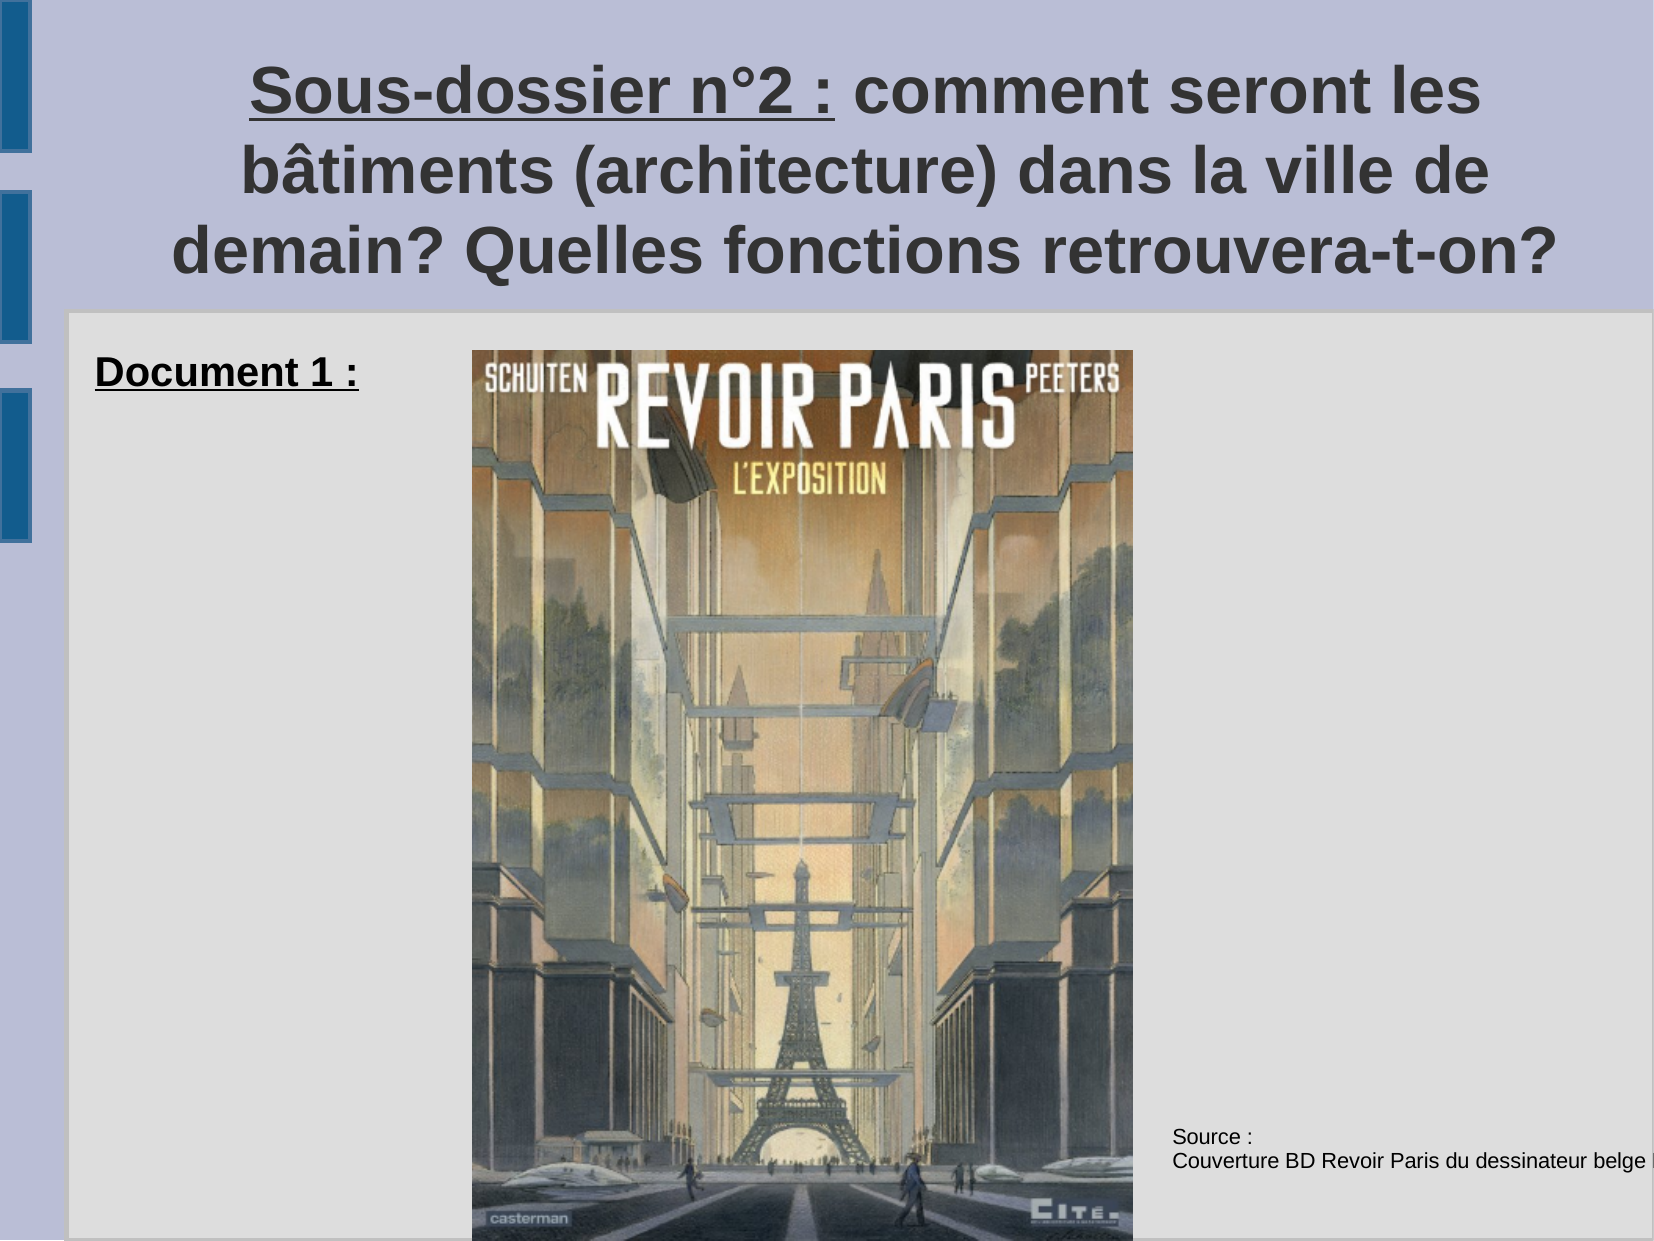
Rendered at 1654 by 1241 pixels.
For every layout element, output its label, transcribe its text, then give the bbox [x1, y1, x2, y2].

text_box Source : Couverture BD Revoir Paris du dessinateur belge François Schuiten ( cosigné avec Benoît Peeters.) [1157, 1117, 1630, 1241]
title Sous-dossier n°2 : comment seront les bâtiments (architecture) dans la ville de demain? Quelles fonctions retrouvera-t-on? [118, 47, 1615, 272]
list Document 1 : [94, 344, 1507, 1127]
picture [472, 350, 1133, 1241]
